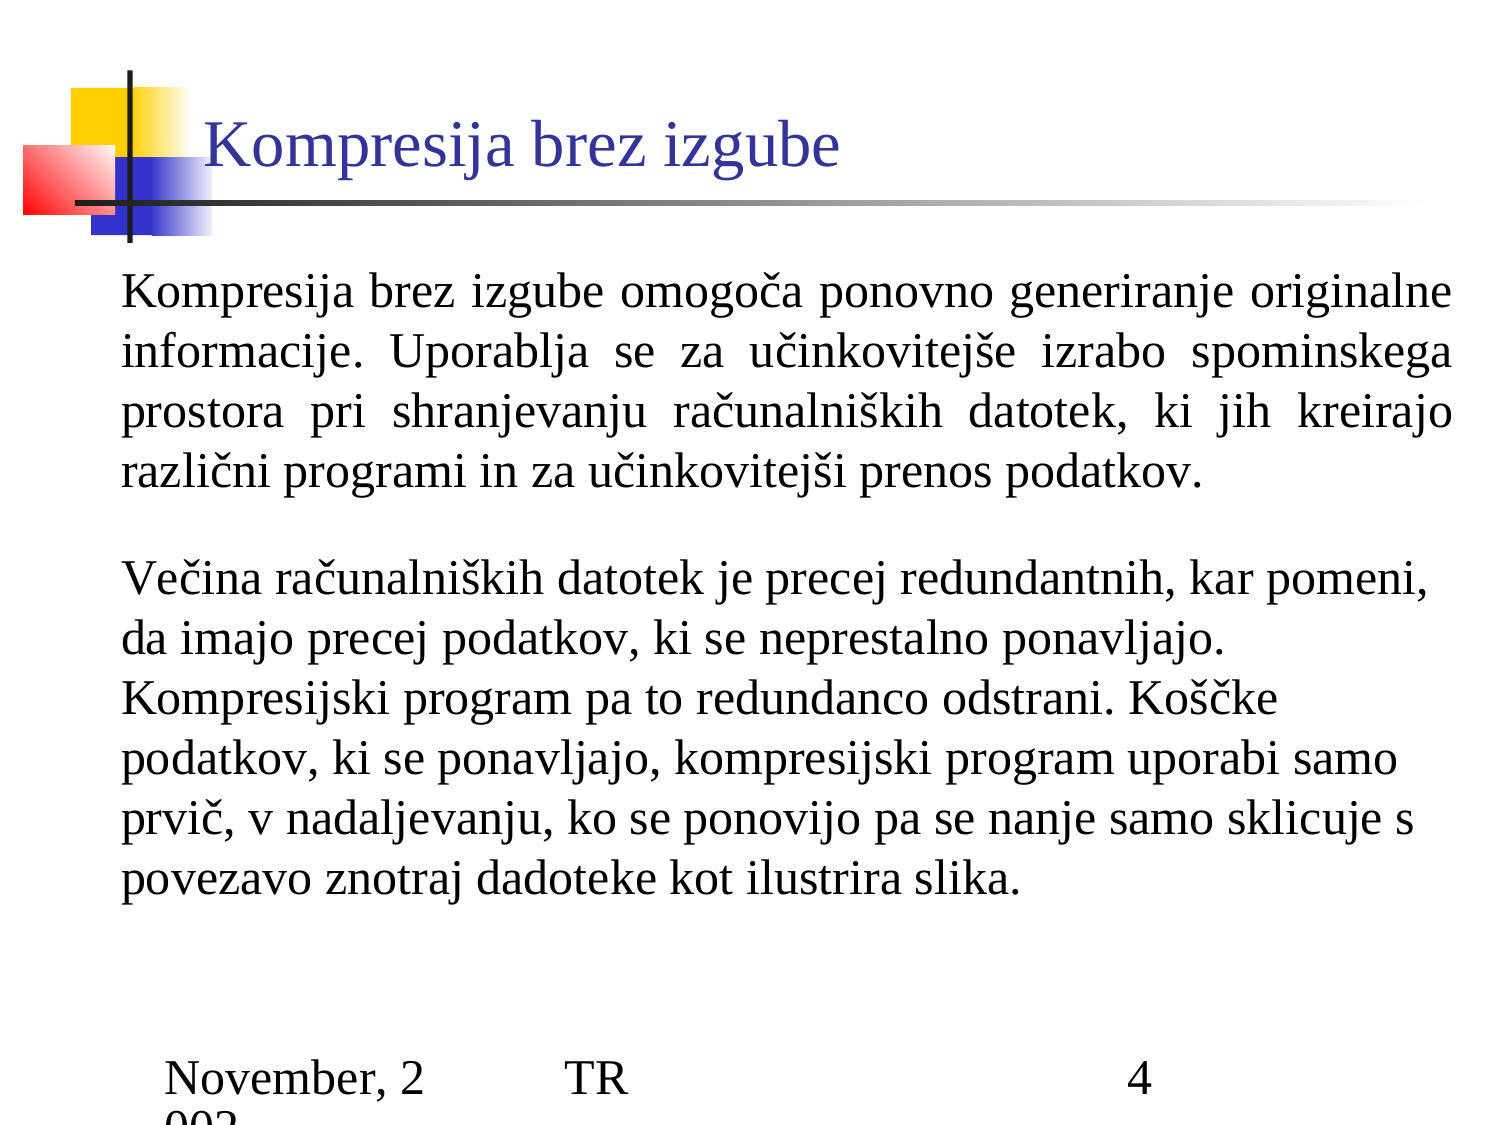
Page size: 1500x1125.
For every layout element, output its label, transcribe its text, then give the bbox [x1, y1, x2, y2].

title Kompresija brez izgube [188, 92, 1468, 188]
list Kompresija brez izgube omogoča ponovno generiranje originalne informacije. Uporablja se za učinkovitejše izrabo spominskega prostora pri shranjevanju računalniških datotek, ki jih kreirajo različni programi in za učinkovitejši prenos podatkov. Večina računalniških datotek je precej redundantnih, kar pomeni, da imajo precej podatkov, ki se neprestalno ponavljajo. Kompresijski program pa to redundanco odstrani. Koščke podatkov, ki se ponavljajo, kompresijski program uporabi samo prvič, v nadaljevanju, ko se ponovijo pa se nanje samo sklicuje s povezavo znotraj dadoteke kot ilustrira slika. [50, 249, 1469, 1007]
